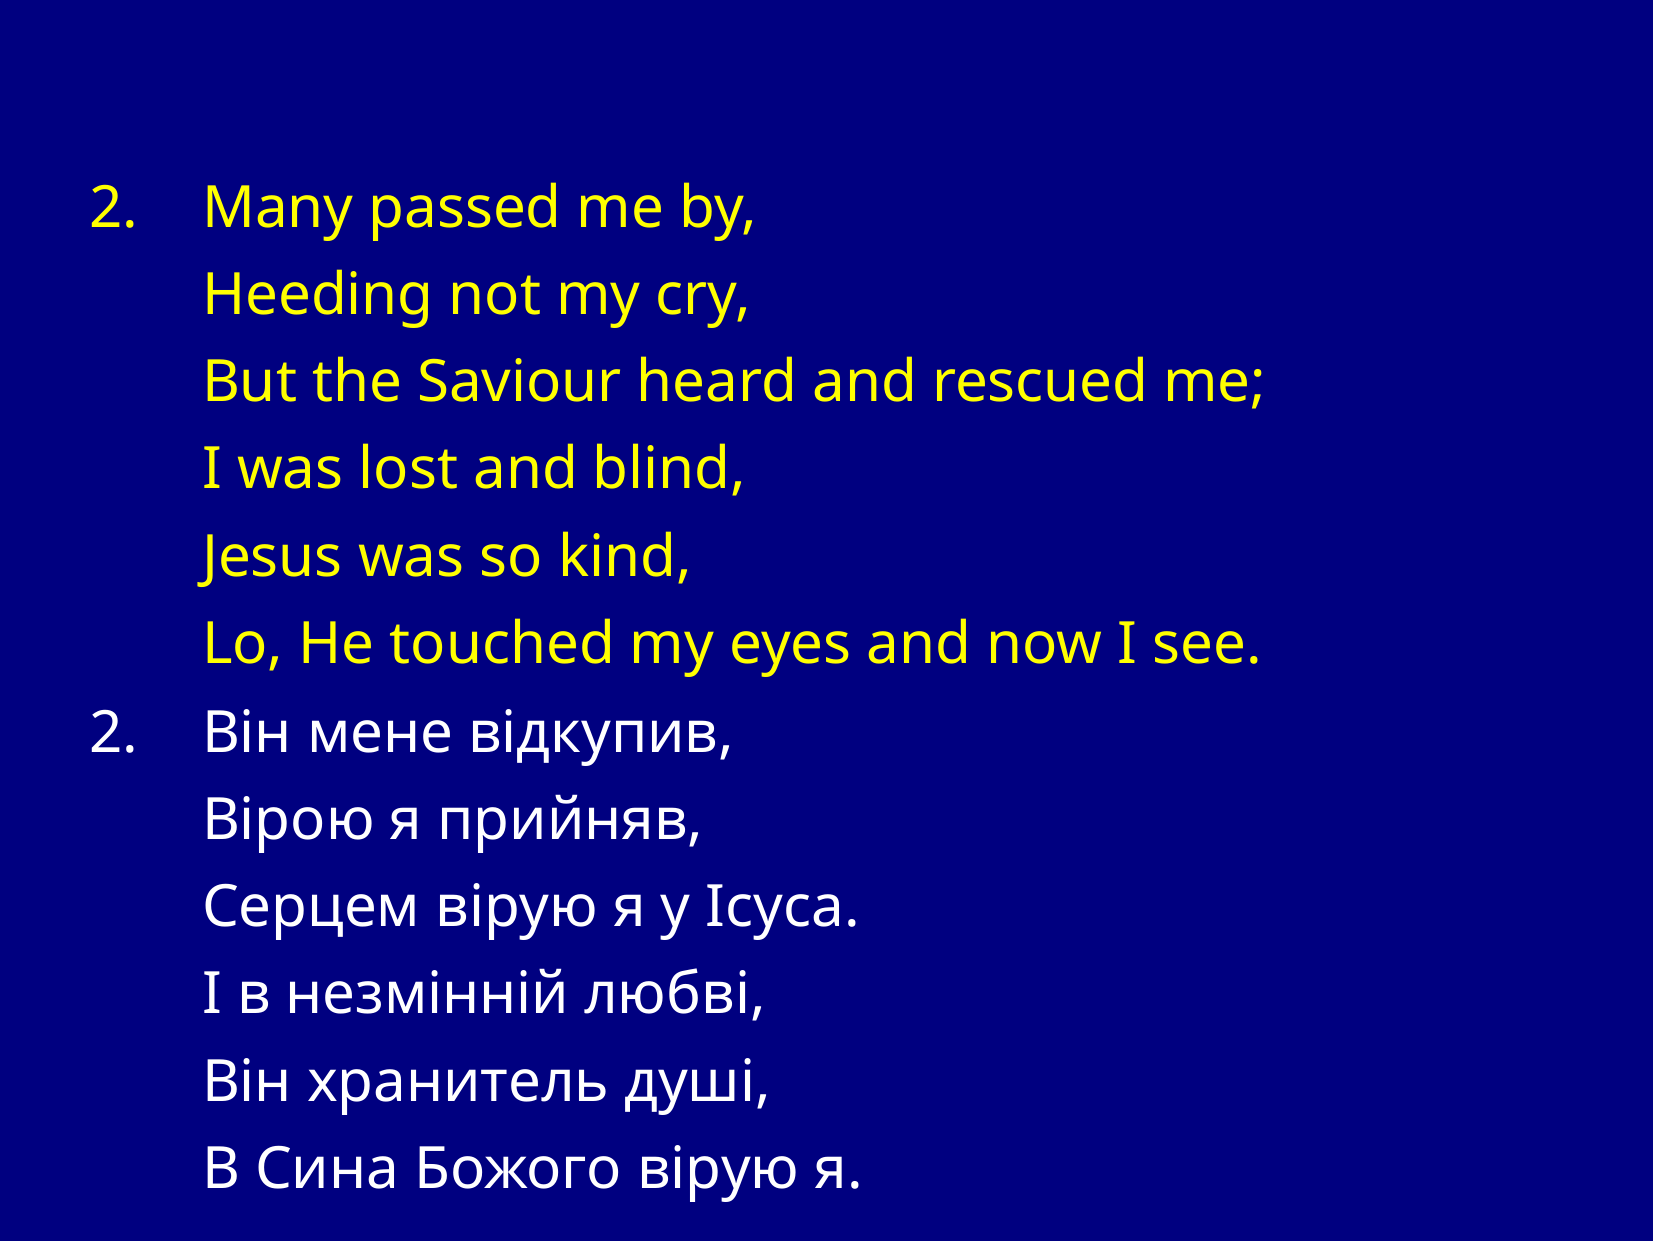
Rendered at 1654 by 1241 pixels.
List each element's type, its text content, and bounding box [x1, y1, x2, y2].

text_box 2. Він мене відкупив, Вірою я прийняв, Серцем вірую я у Ісуса. І в незмінній любві, Він хранитель душі, В Сина Божого вірую я. [75, 675, 1576, 1163]
text_box 2. Many passed me by, Heeding not my cry, But the Saviour heard and rescued me; I was lost and blind, Jesus was so kind, Lo, He touched my eyes and now I see. [75, 150, 1576, 638]
